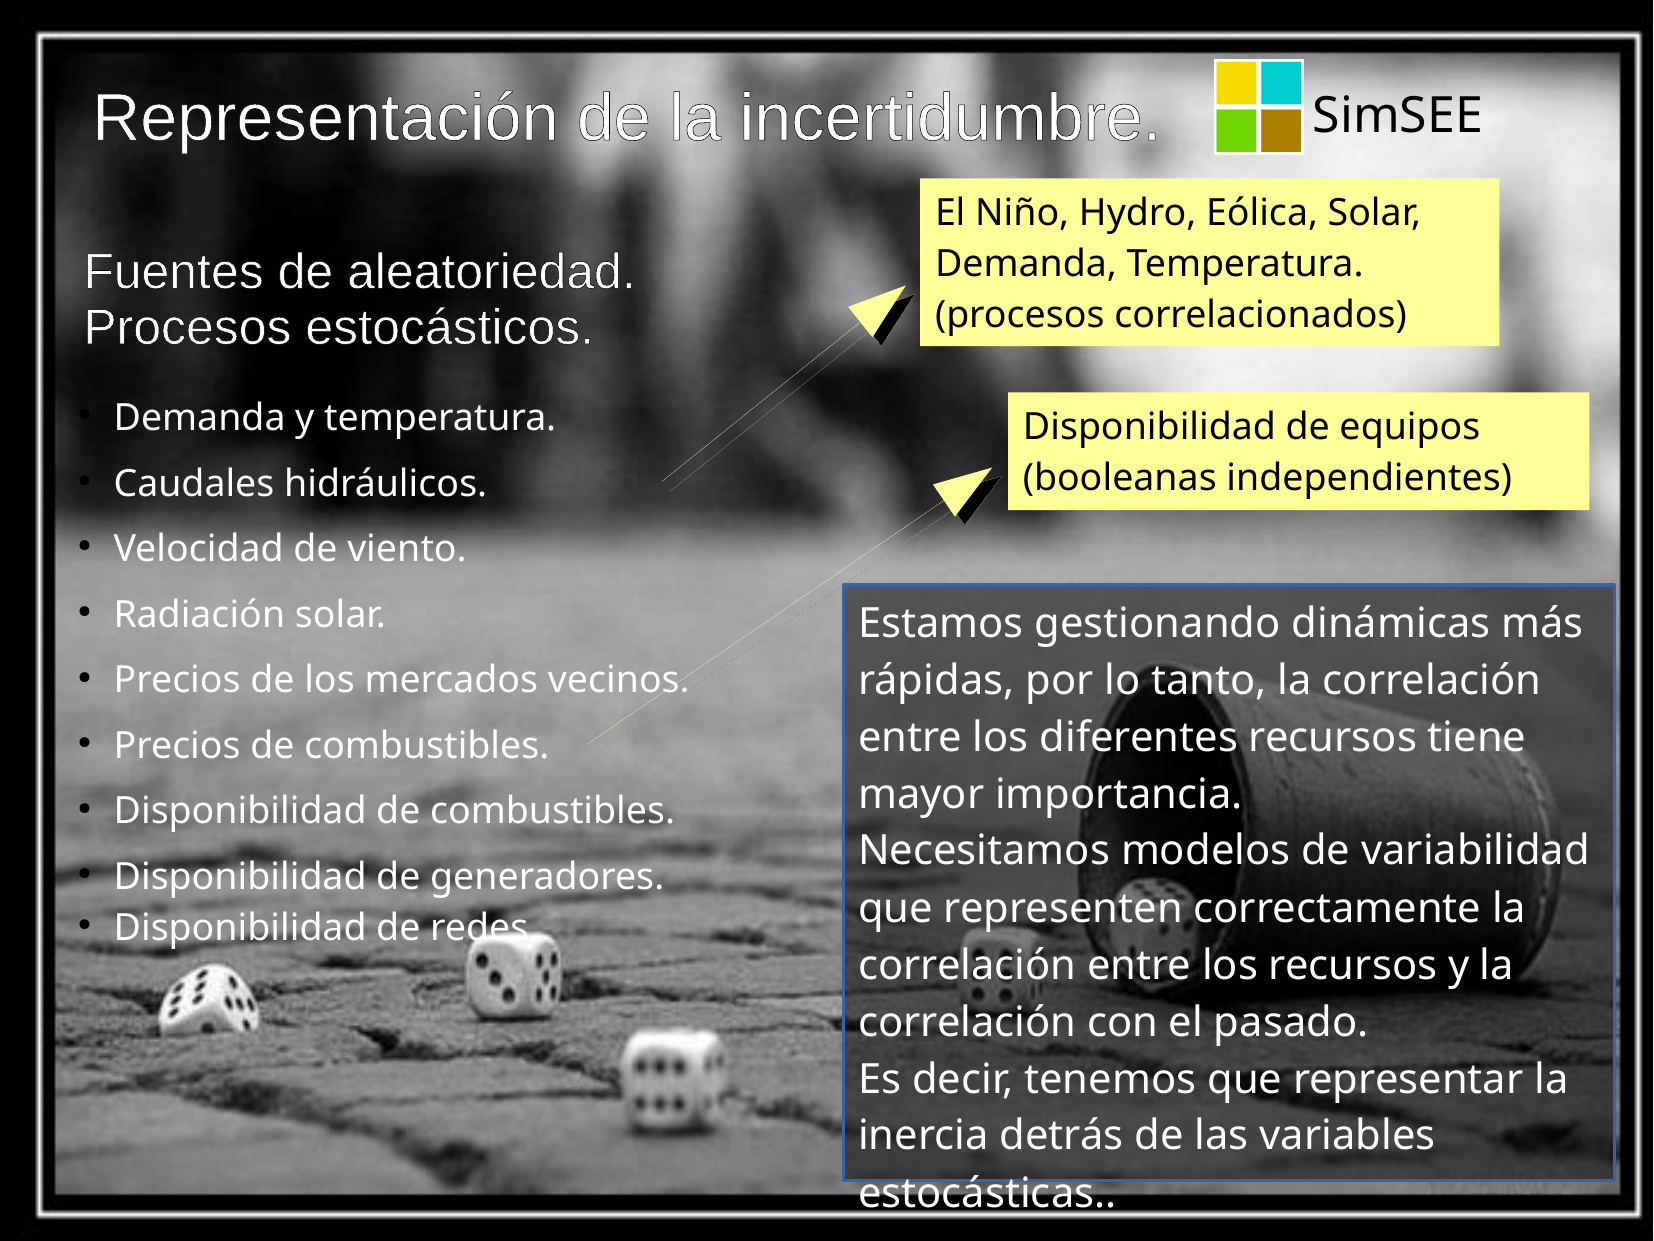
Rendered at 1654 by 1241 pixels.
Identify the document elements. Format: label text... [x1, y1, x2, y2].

picture [0, 0, 1653, 1241]
text_box Demanda y temperatura. Caudales hidráulicos. Velocidad de viento. Radiación solar. Precios de los mercados vecinos. Precios de combustibles. Disponibilidad de combustibles. Disponibilidad de generadores. Disponibilidad de redes. [63, 383, 788, 892]
text_box Estamos gestionando dinámicas más rápidas, por lo tanto, la correlación entre los diferentes recursos tiene mayor importancia. Necesitamos modelos de variabilidad que representen correctamente la correlación entre los recursos y la correlación con el pasado. Es decir, tenemos que representar la inercia detrás de las variables estocásticas.. [843, 585, 1615, 1181]
text_box Disponibilidad de equipos (booleanas independientes) [1008, 392, 1590, 511]
text_box SimSEE [1298, 71, 1550, 154]
text_box Representación de la incertidumbre. [77, 72, 1215, 165]
text_box Fuentes de aleatoriedad. Procesos estocásticos. [68, 235, 677, 363]
text_box El Niño, Hydro, Eólica, Solar, Demanda, Temperatura. (procesos correlacionados) [920, 178, 1500, 346]
